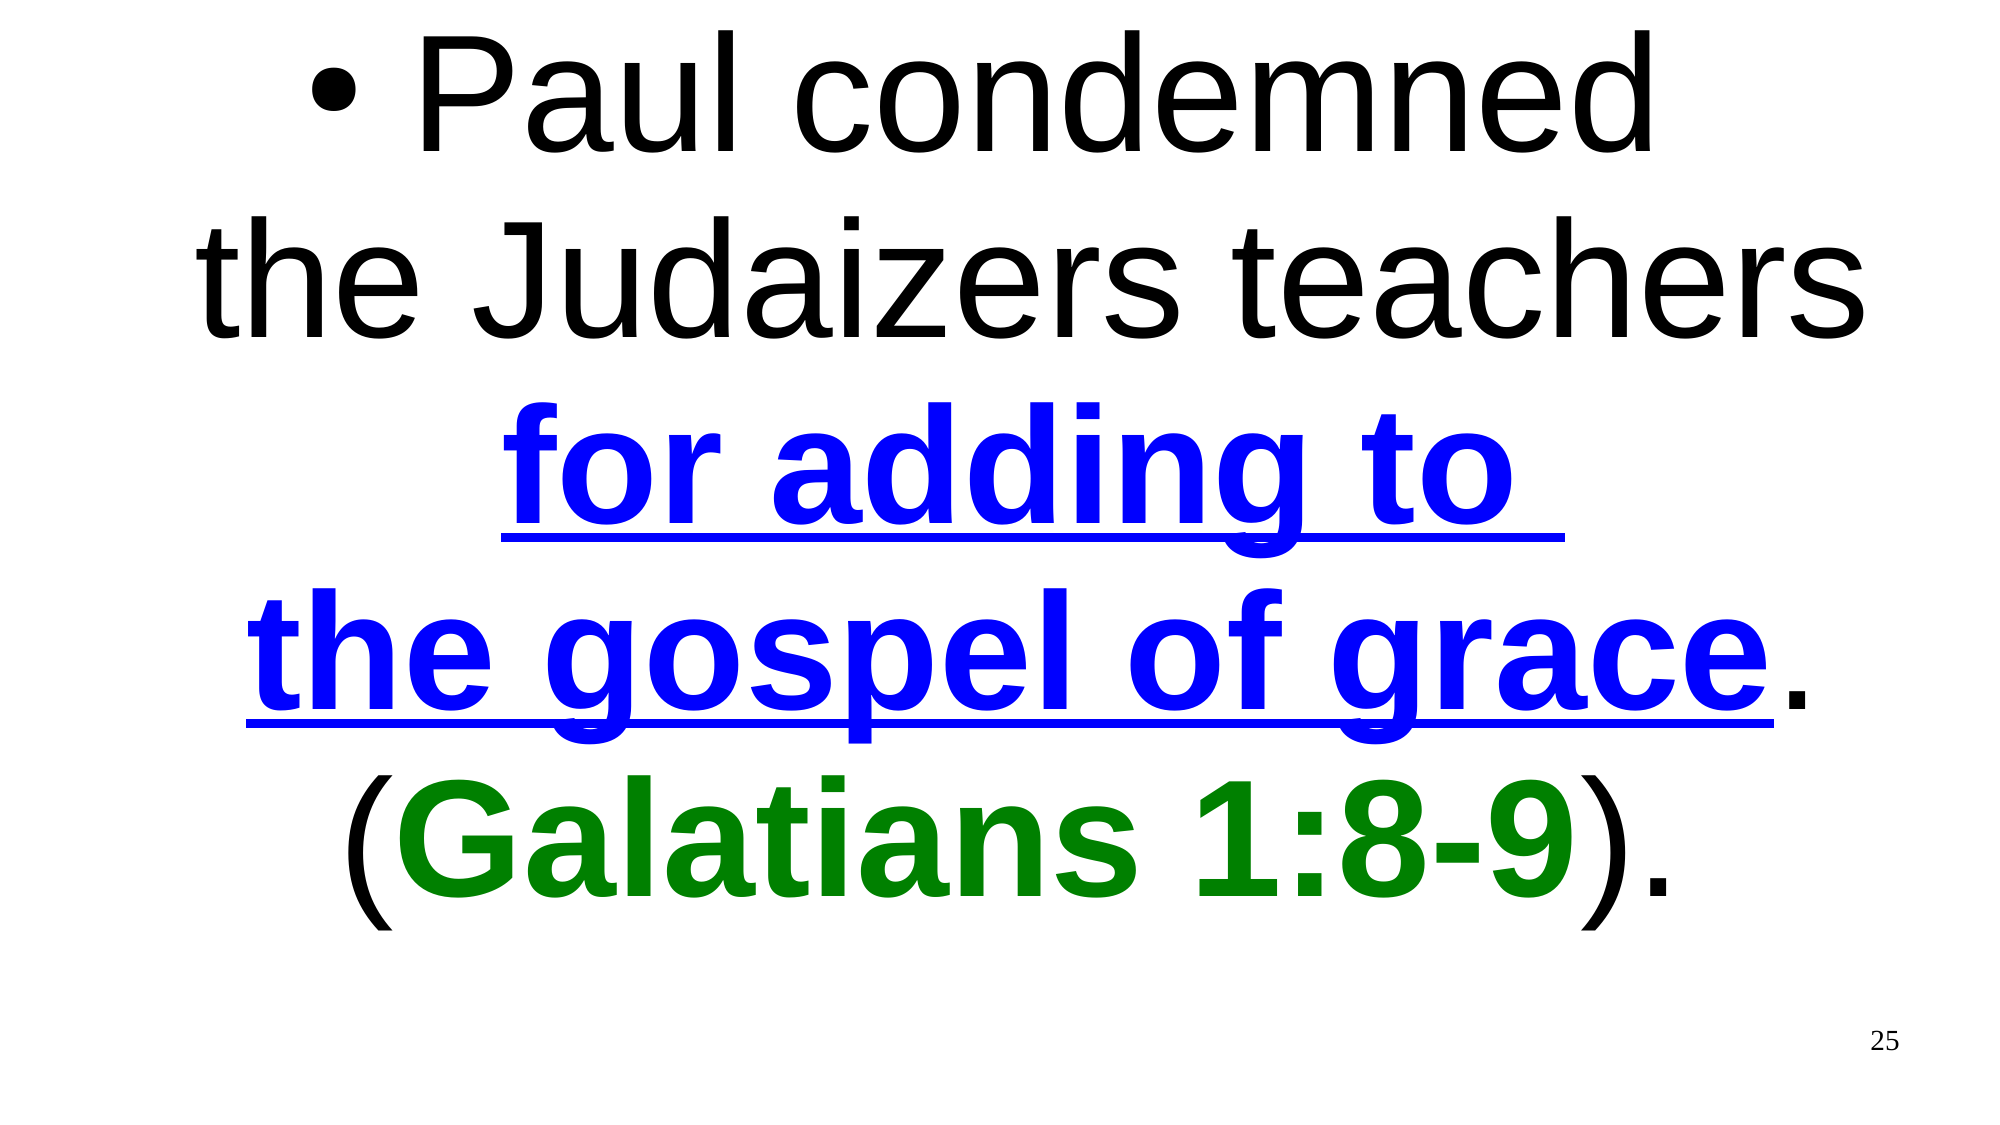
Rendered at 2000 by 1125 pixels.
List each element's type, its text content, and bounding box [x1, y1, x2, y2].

list Paul condemned the Judaizers teachers for adding to the gospel of grace. (Galatians 1:8-9). [0, 0, 1996, 1123]
